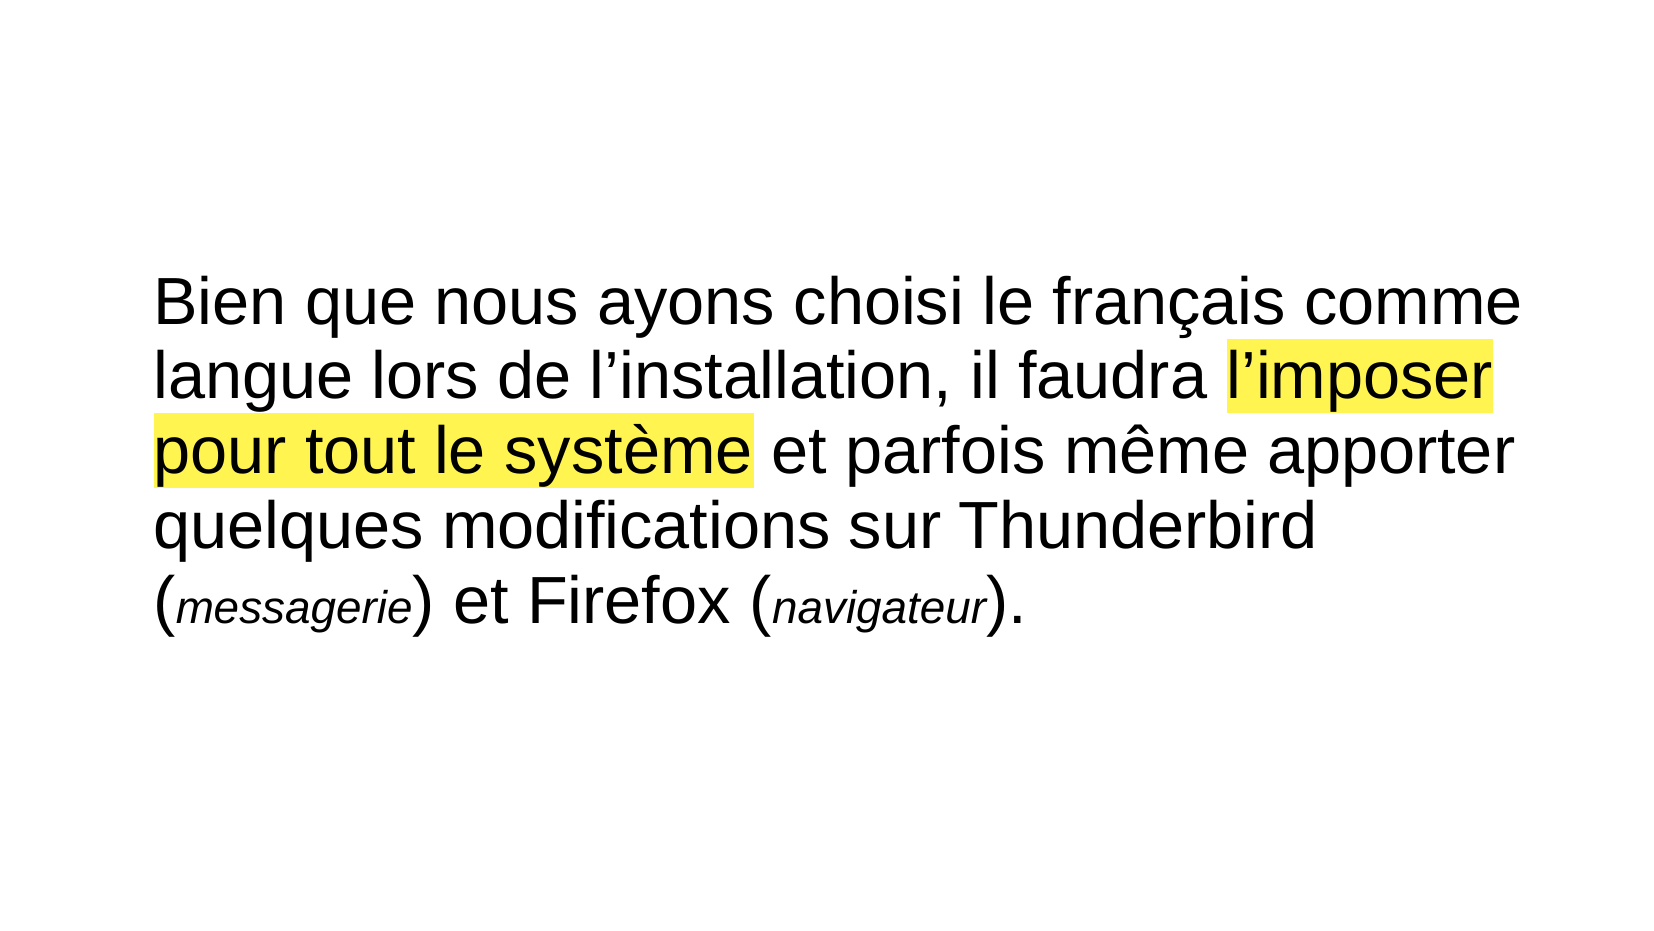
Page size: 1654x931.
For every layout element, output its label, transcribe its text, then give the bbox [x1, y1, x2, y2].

list Bien que nous ayons choisi le français comme langue lors de l’installation, il faudra l’imposer pour tout le système et parfois même apporter quelques modifications sur Thunderbird (messagerie) et Firefox (navigateur). [82, 263, 1571, 804]
